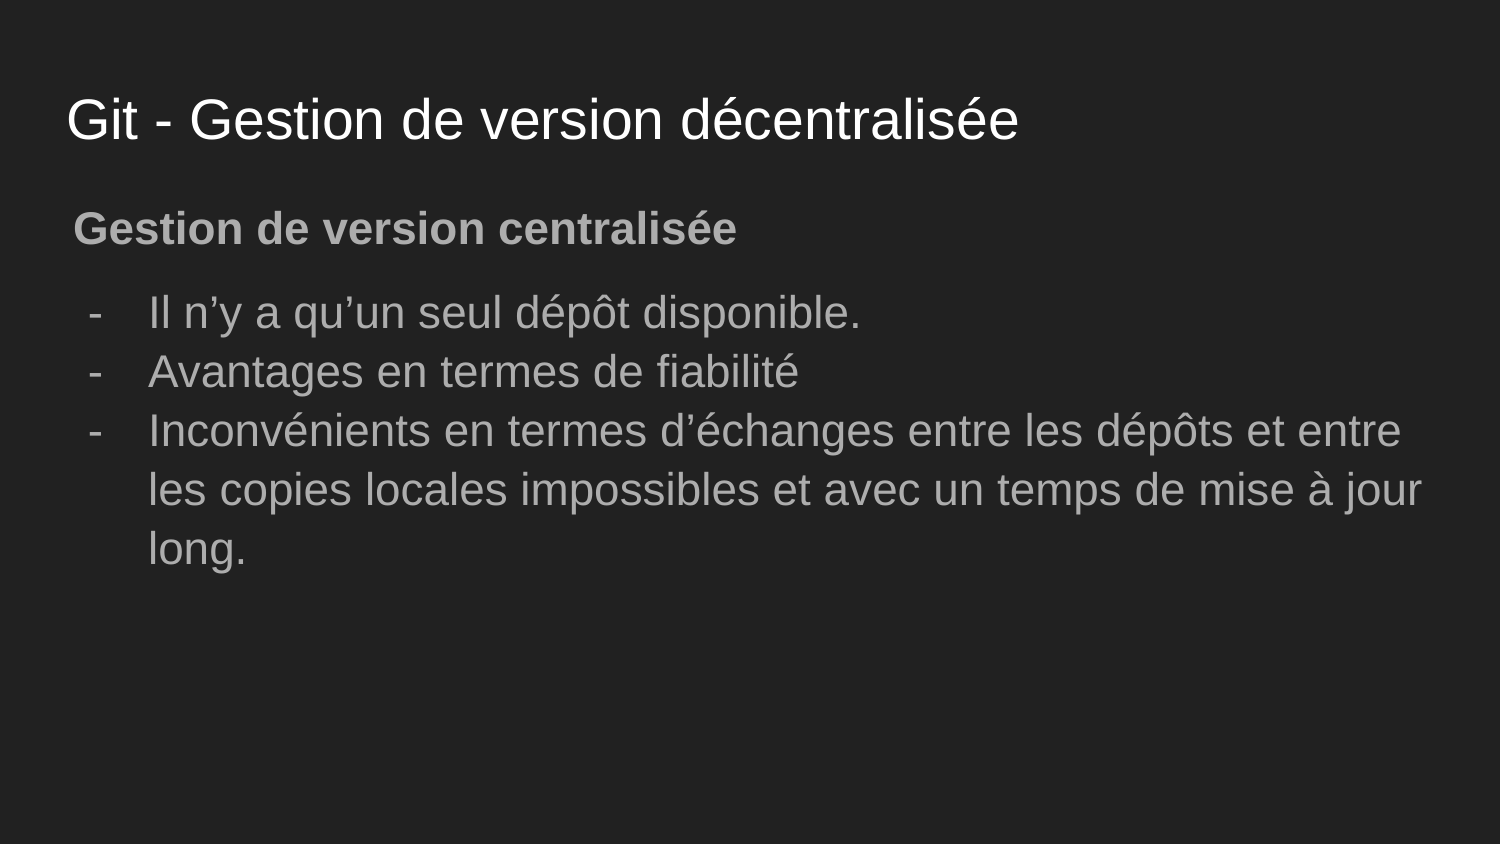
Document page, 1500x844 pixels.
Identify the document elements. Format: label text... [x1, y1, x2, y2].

list Gestion de version centralisée Il n’y a qu’un seul dépôt disponible. Avantages en termes de fiabilité Inconvénients en termes d’échanges entre les dépôts et entre les copies locales impossibles et avec un temps de mise à jour long. [58, 180, 1456, 741]
title Git - Gestion de version décentralisée [51, 72, 1449, 167]
